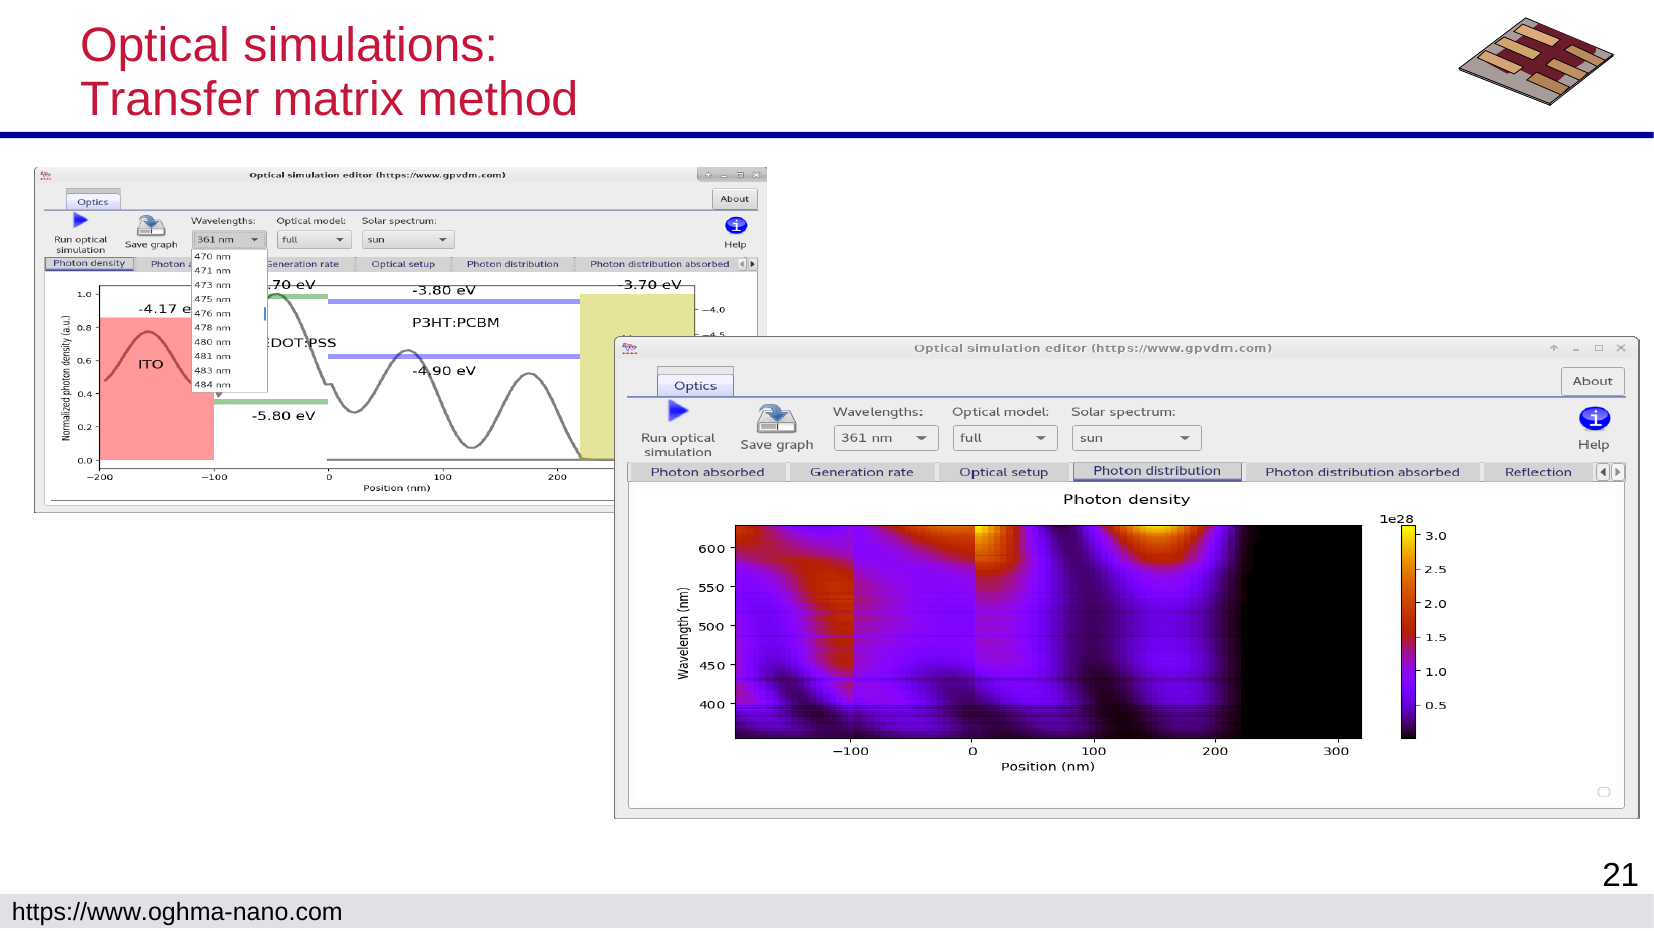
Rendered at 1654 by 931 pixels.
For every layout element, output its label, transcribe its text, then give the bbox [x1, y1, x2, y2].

title Optical simulations: Transfer matrix method [65, 9, 1430, 134]
picture [34, 167, 1640, 819]
text_box <number> [1587, 845, 1654, 904]
